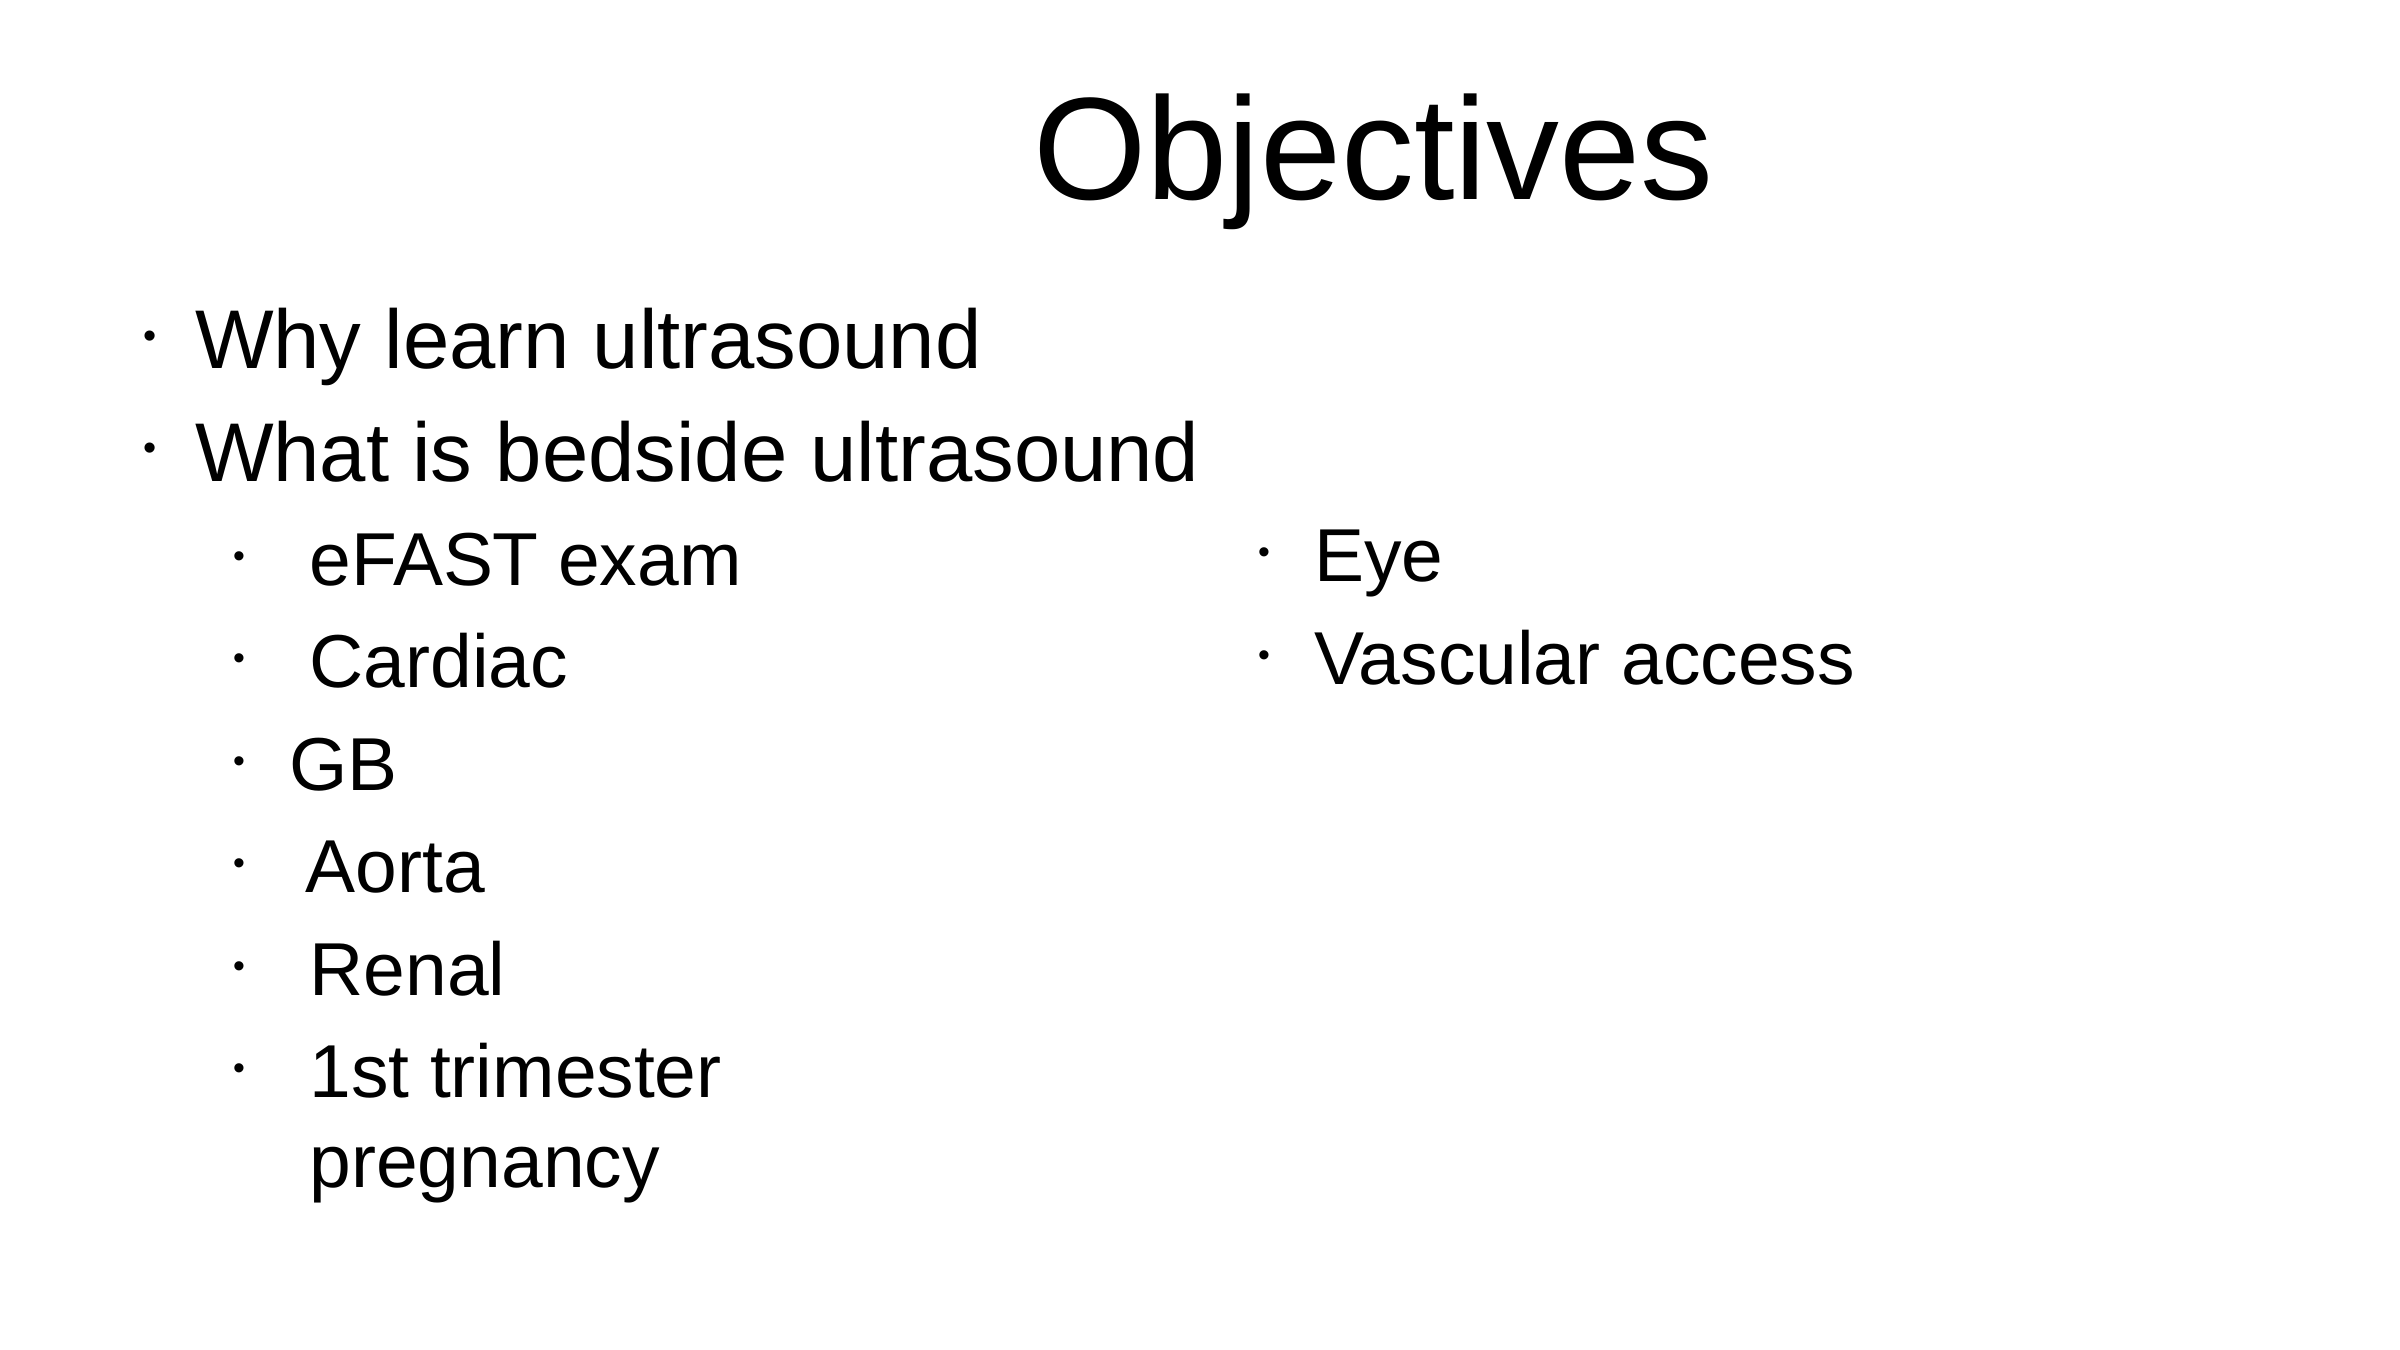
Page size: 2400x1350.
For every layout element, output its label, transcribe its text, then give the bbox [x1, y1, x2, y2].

text_box Eye Vascular access [1255, 506, 1857, 700]
text_box Why learn ultrasound What is bedside ultrasound eFAST exam Cardiac GB Aorta Renal 1st trimester pregnancy [140, 285, 1203, 1204]
title Objectives [120, 54, 2280, 280]
